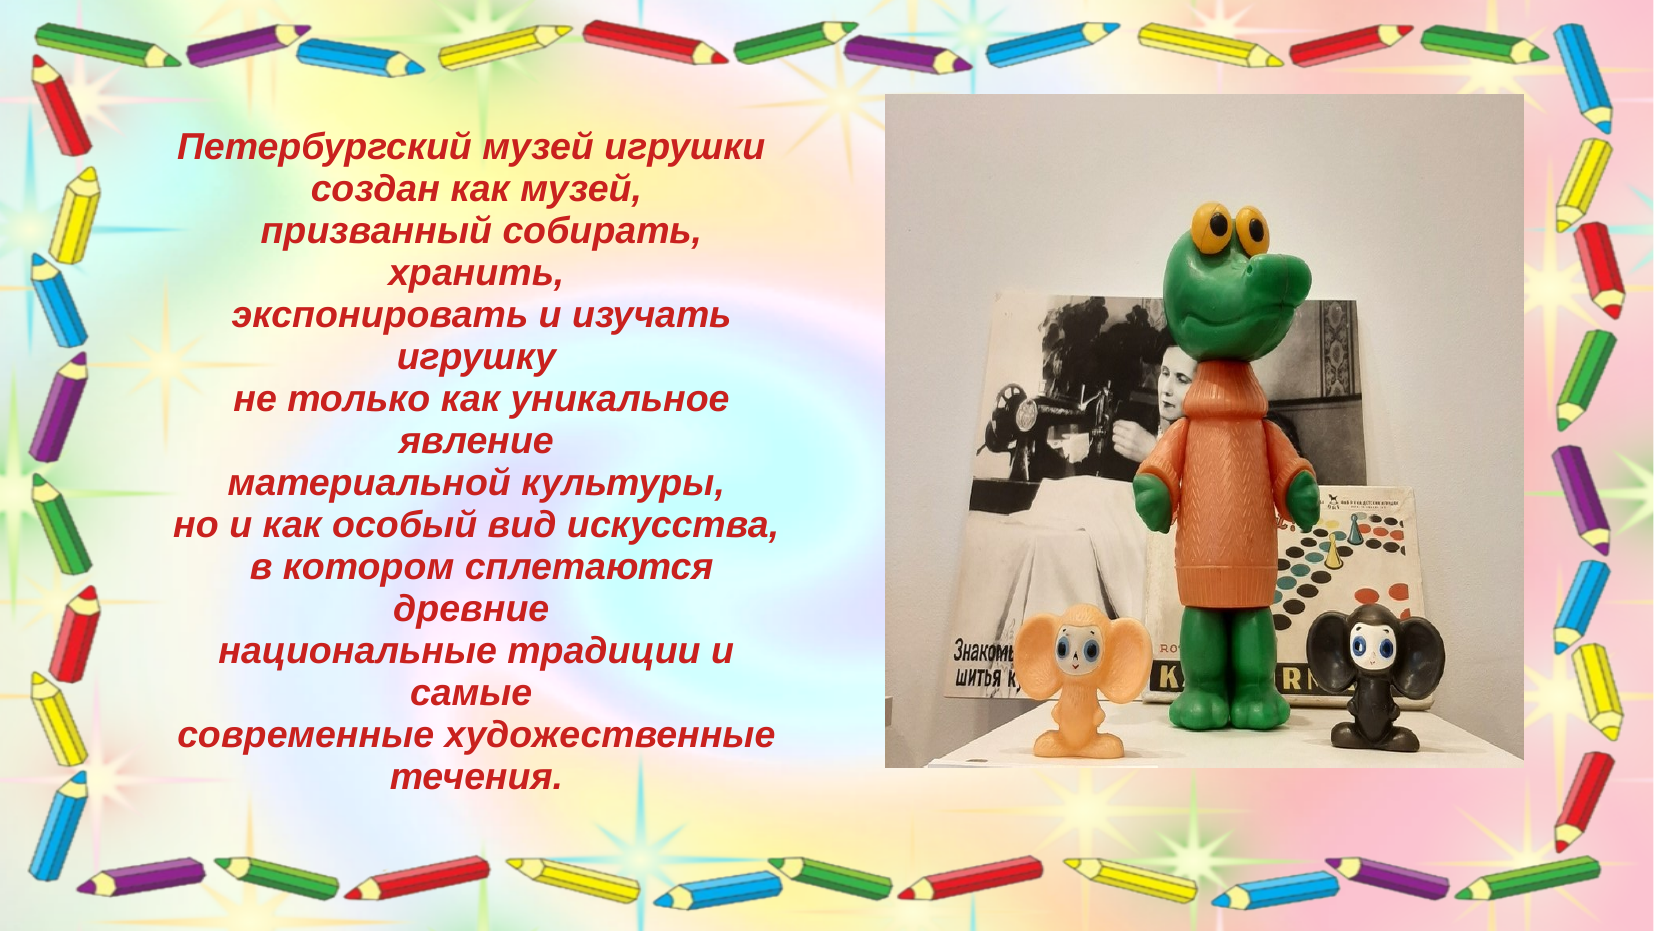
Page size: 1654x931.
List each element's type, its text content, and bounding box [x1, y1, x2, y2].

text_box Петербургский музей игрушки создан как музей, призванный собирать, хранить, экспонировать и изучать игрушку не только как уникальное явление материальной культуры, но и как особый вид искусства, в котором сплетаются древние национальные традиции и самые современные художественные течения. [147, 118, 806, 805]
picture [0, 0, 1654, 931]
